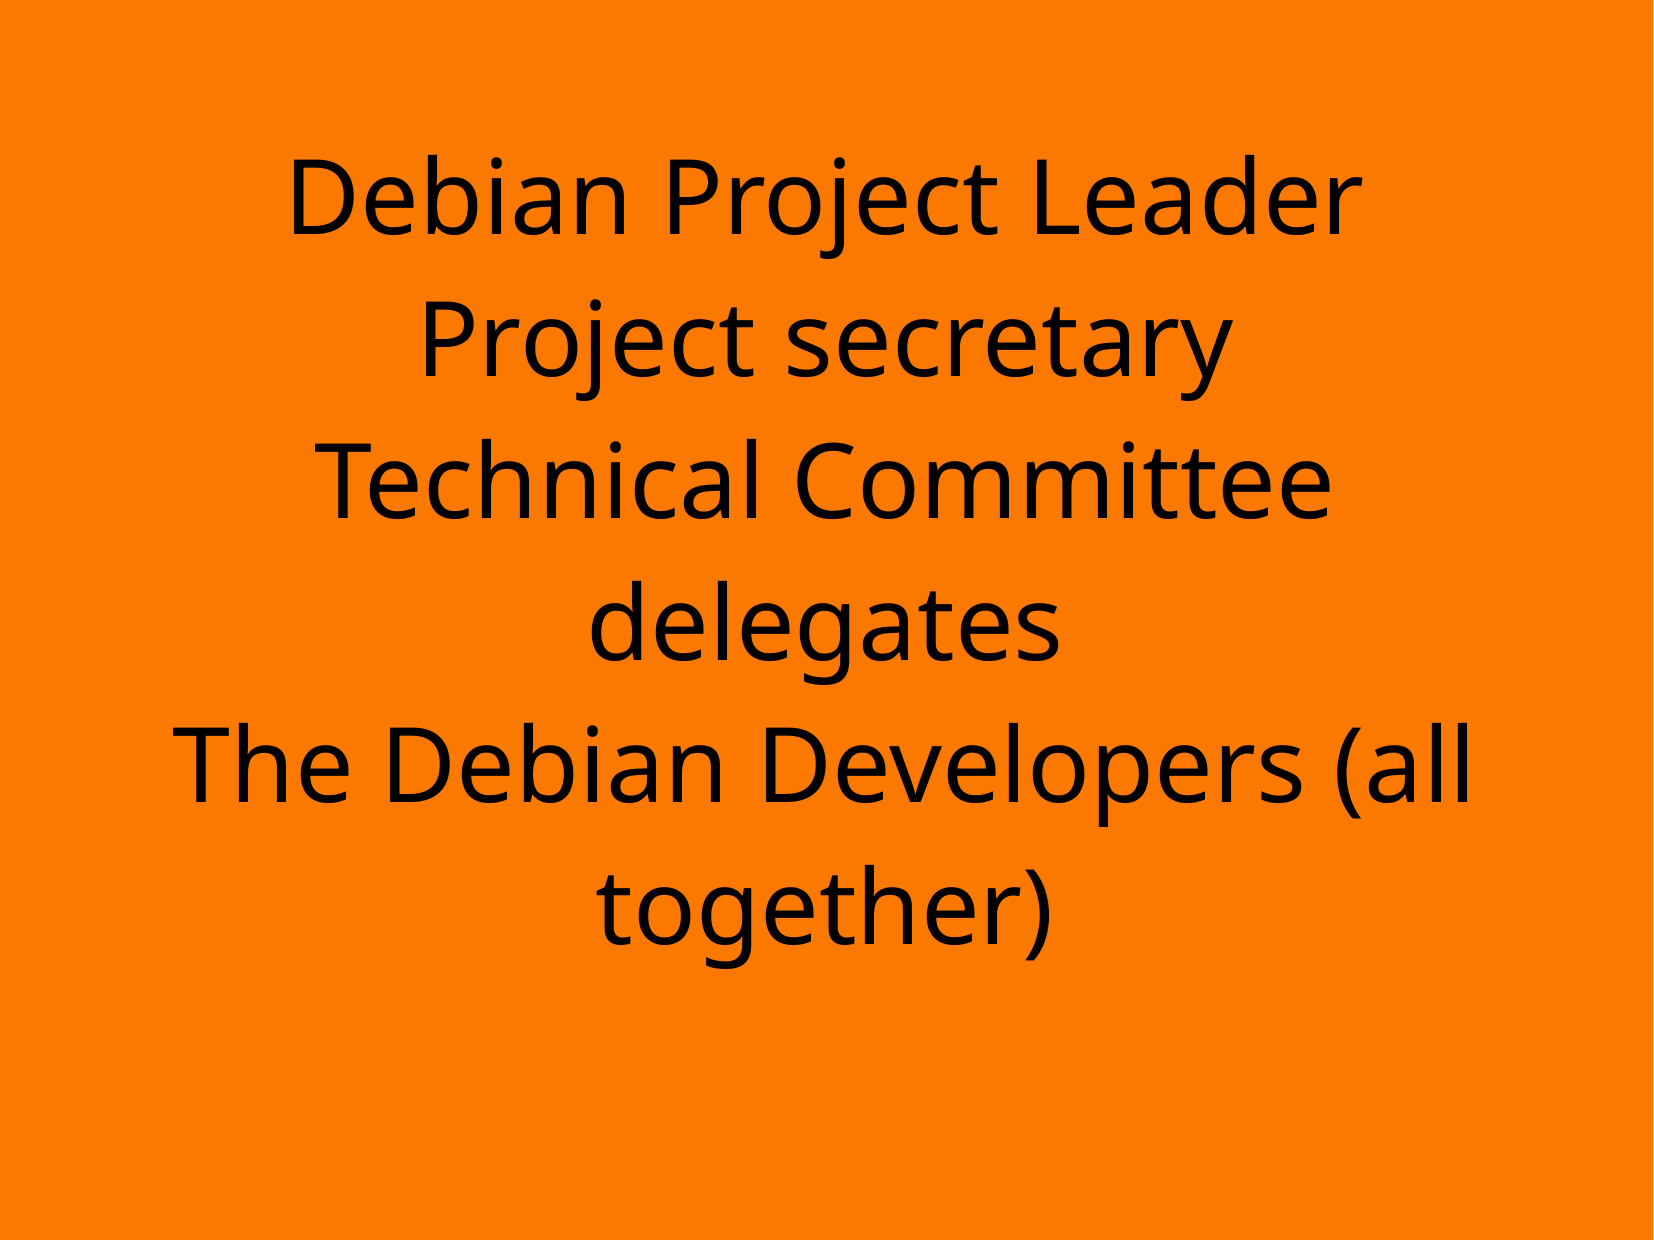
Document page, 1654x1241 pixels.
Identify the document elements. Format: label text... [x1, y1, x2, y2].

text_box Debian Project Leader Project secretary Technical Committee delegates The Debian Developers (all together) [0, 0, 1651, 1241]
